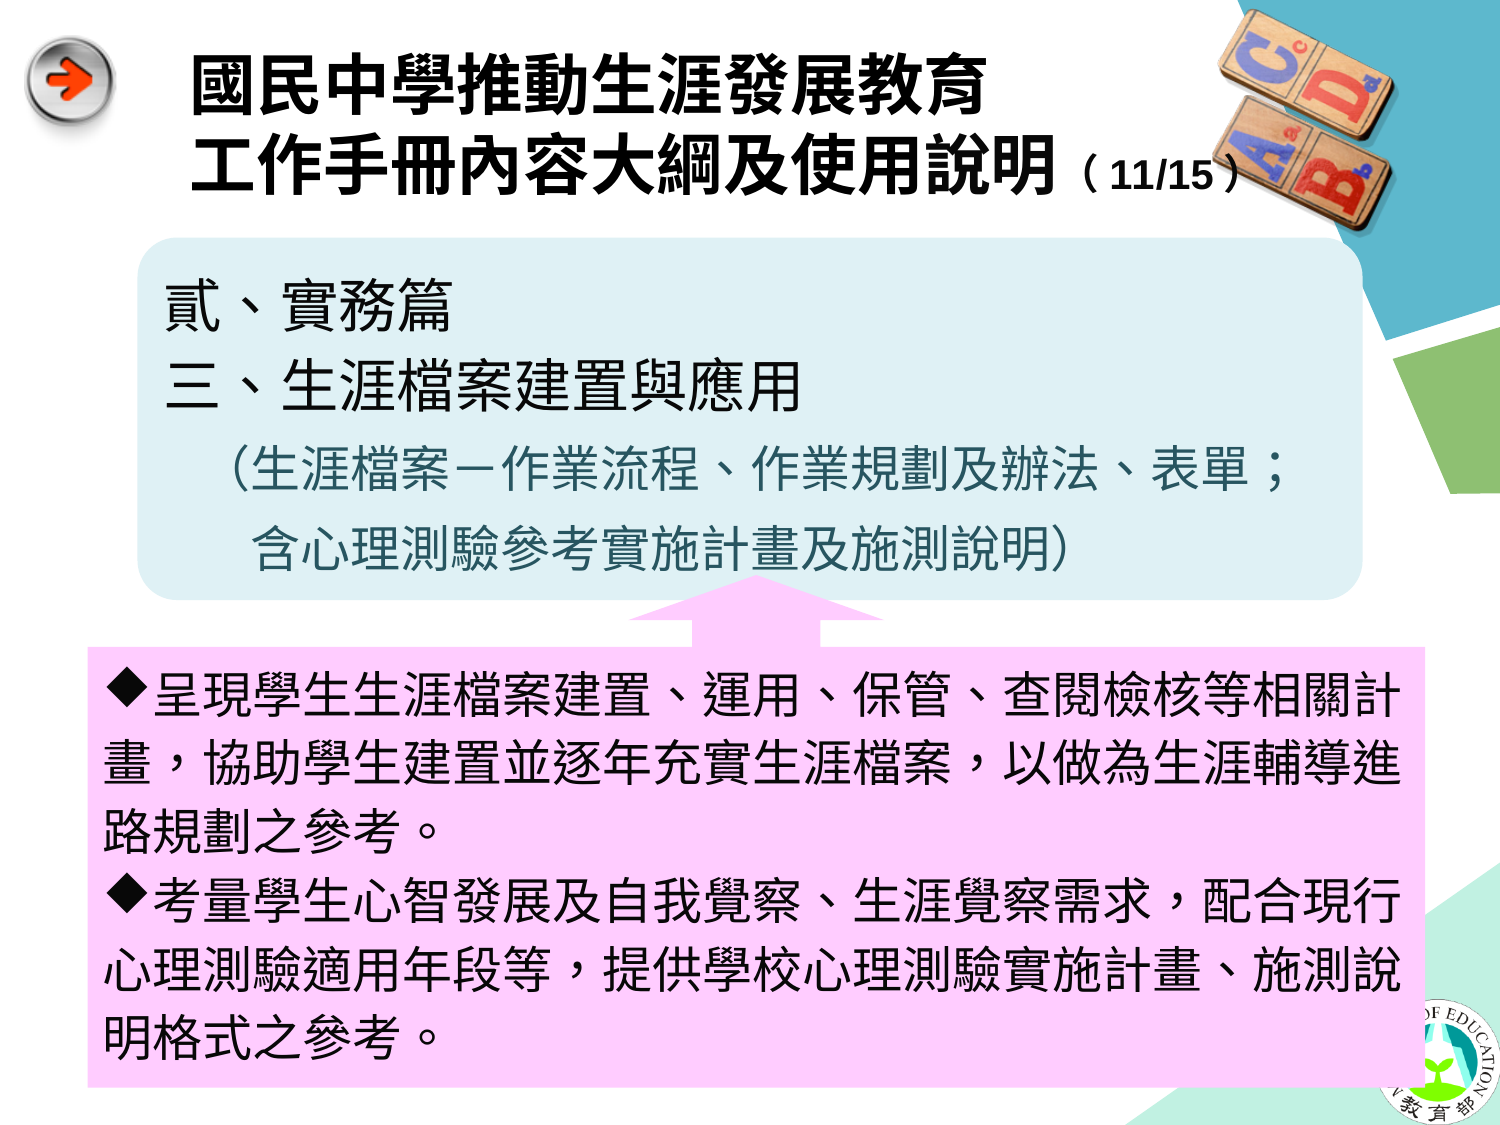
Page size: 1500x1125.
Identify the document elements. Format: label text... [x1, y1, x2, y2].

picture [24, 35, 118, 150]
picture [1374, 999, 1500, 1125]
title 國民中學推動生涯發展教育 工作手冊內容大綱及使用說明（11/15） [174, 32, 1300, 213]
text_box 貳、實務篇 三、生涯檔案建置與應用 （生涯檔案－作業流程、作業規劃及辦法、表單； 含心理測驗參考實施計畫及施測說明） [137, 237, 1363, 601]
text_box 呈現學生生涯檔案建置、運用、保管、查閱檢核等相關計畫，協助學生建置並逐年充實生涯檔案，以做為生涯輔導進路規劃之參考。 考量學生心智發展及自我覺察、生涯覺察需求，配合現行心理測驗適用年段等，提供學校心理測驗實施計畫、施測說明格式之參考。 [87, 575, 1426, 1088]
picture [1212, 8, 1399, 238]
